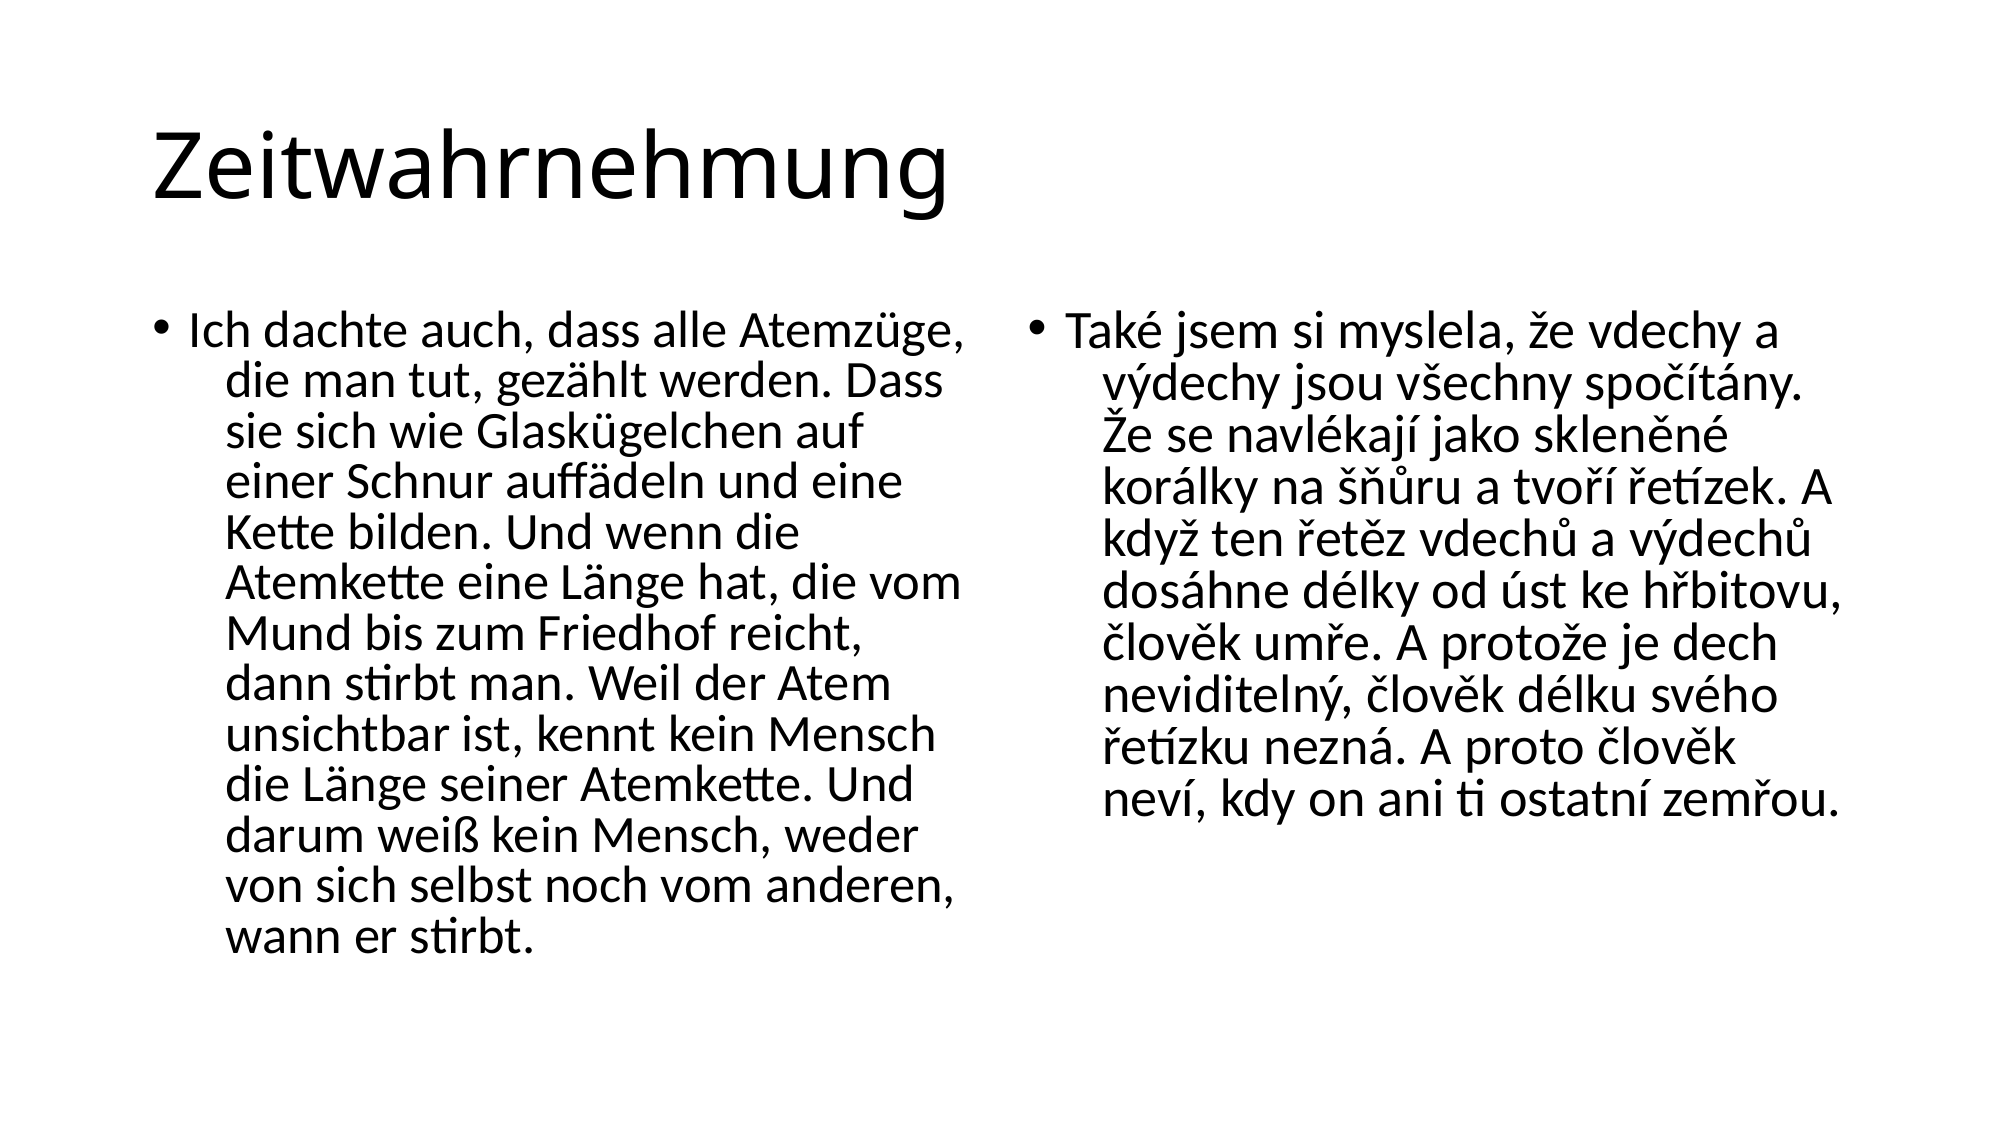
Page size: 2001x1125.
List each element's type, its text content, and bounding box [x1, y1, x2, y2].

list Také jsem si myslela, že vdechy a výdechy jsou všechny spočítány. Že se navlékají jako skleněné korálky na šňůru a tvoří řetízek. A když ten řetěz vdechů a výdechů dosáhne délky od úst ke hřbitovu, člověk umře. A protože je dech neviditelný, člověk délku svého řetízku nezná. A proto člověk neví, kdy on ani ti ostatní zemřou. [1012, 299, 1863, 1014]
list Ich dachte auch, dass alle Atemzüge, die man tut, gezählt werden. Dass sie sich wie Glaskügelchen auf einer Schnur auffädeln und eine Kette bilden. Und wenn die Atemkette eine Länge hat, die vom Mund bis zum Friedhof reicht, dann stirbt man. Weil der Atem unsichtbar ist, kennt kein Mensch die Länge seiner Atemkette. Und darum weiß kein Mensch, weder von sich selbst noch vom anderen, wann er stirbt. [137, 299, 988, 1014]
title Zeitwahrnehmung [137, 59, 1863, 278]
